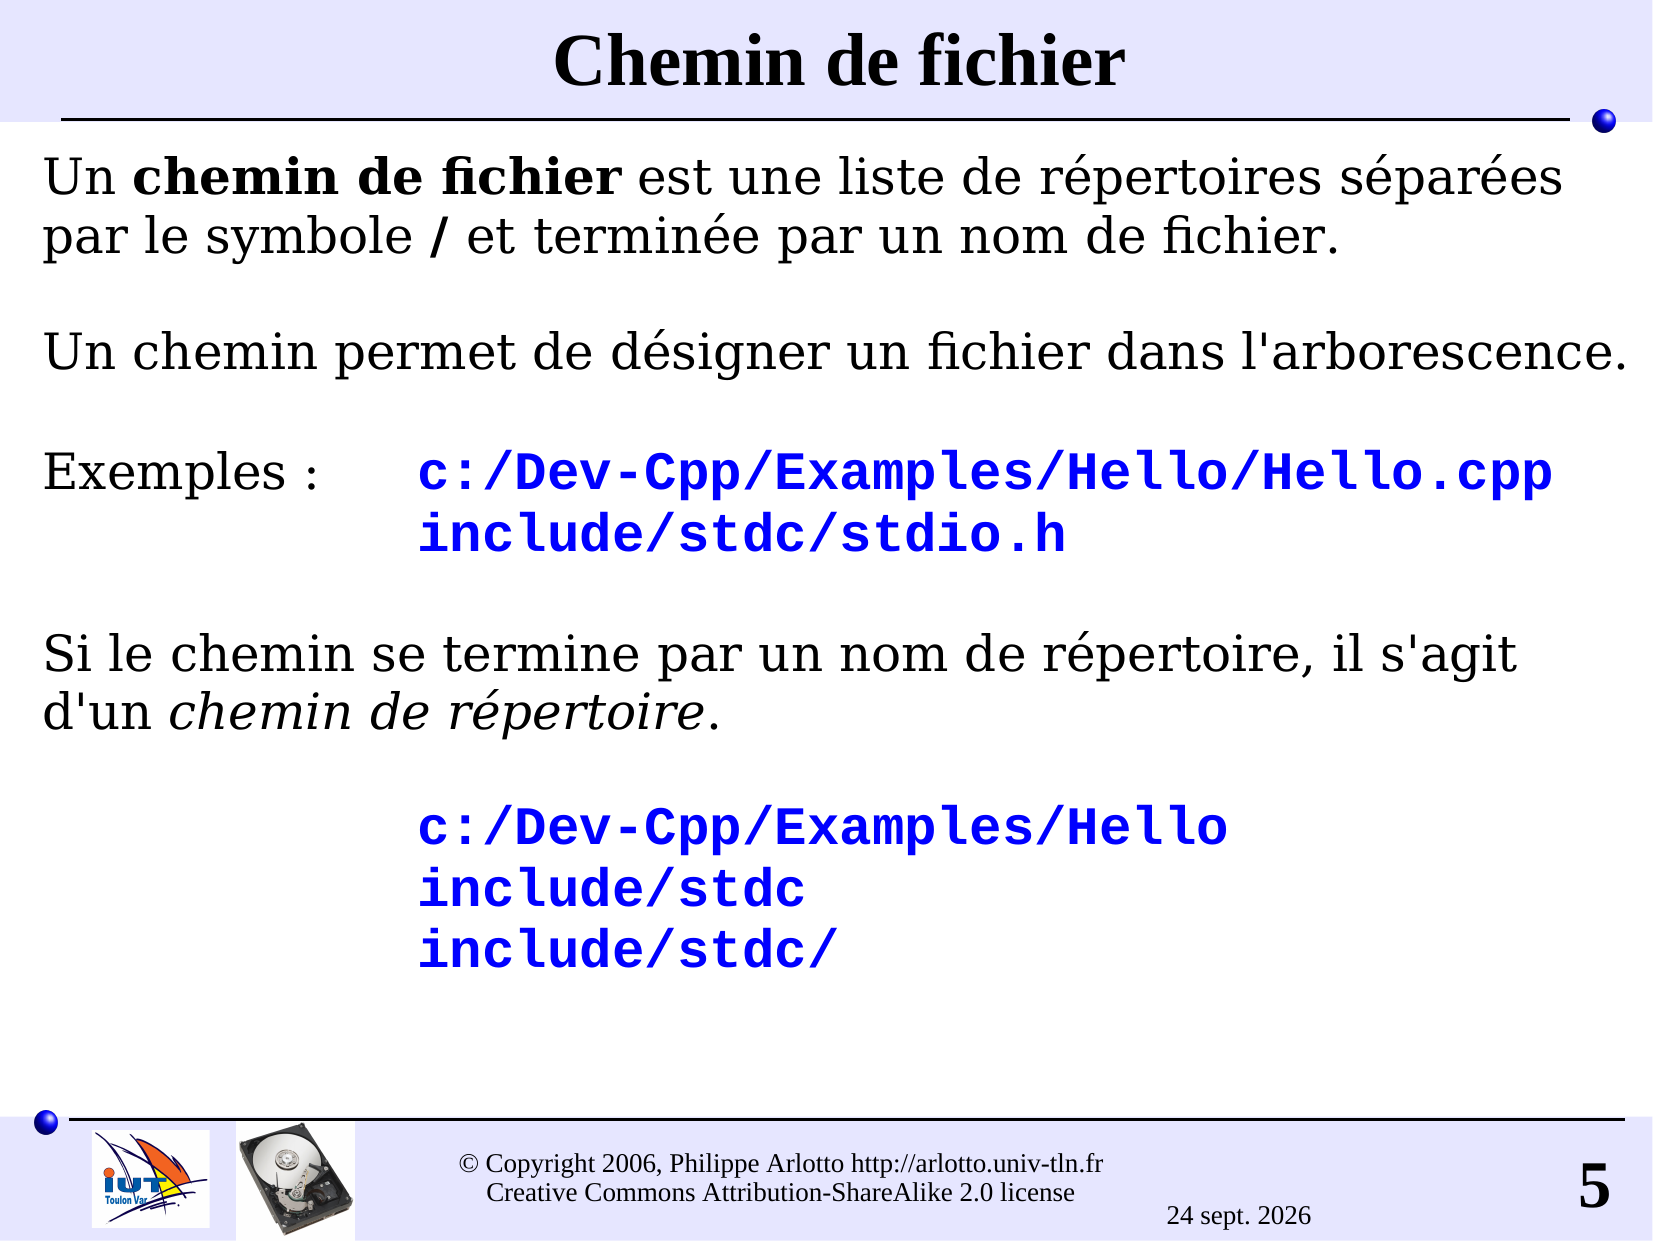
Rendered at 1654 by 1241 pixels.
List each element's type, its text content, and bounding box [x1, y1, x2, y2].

text_box Un chemin de fichier est une liste de répertoires séparées par le symbole / et terminée par un nom de fichier. Un chemin permet de désigner un fichier dans l'arborescence. Exemples : c:/Dev-Cpp/Examples/Hello/Hello.cpp include/stdc/stdio.h Si le chemin se termine par un nom de répertoire, il s'agit d'un chemin de répertoire. c:/Dev-Cpp/Examples/Hello include/stdc include/stdc/ [42, 147, 1633, 1163]
title Chemin de fichier [95, 11, 1585, 110]
picture [236, 1163, 355, 1241]
